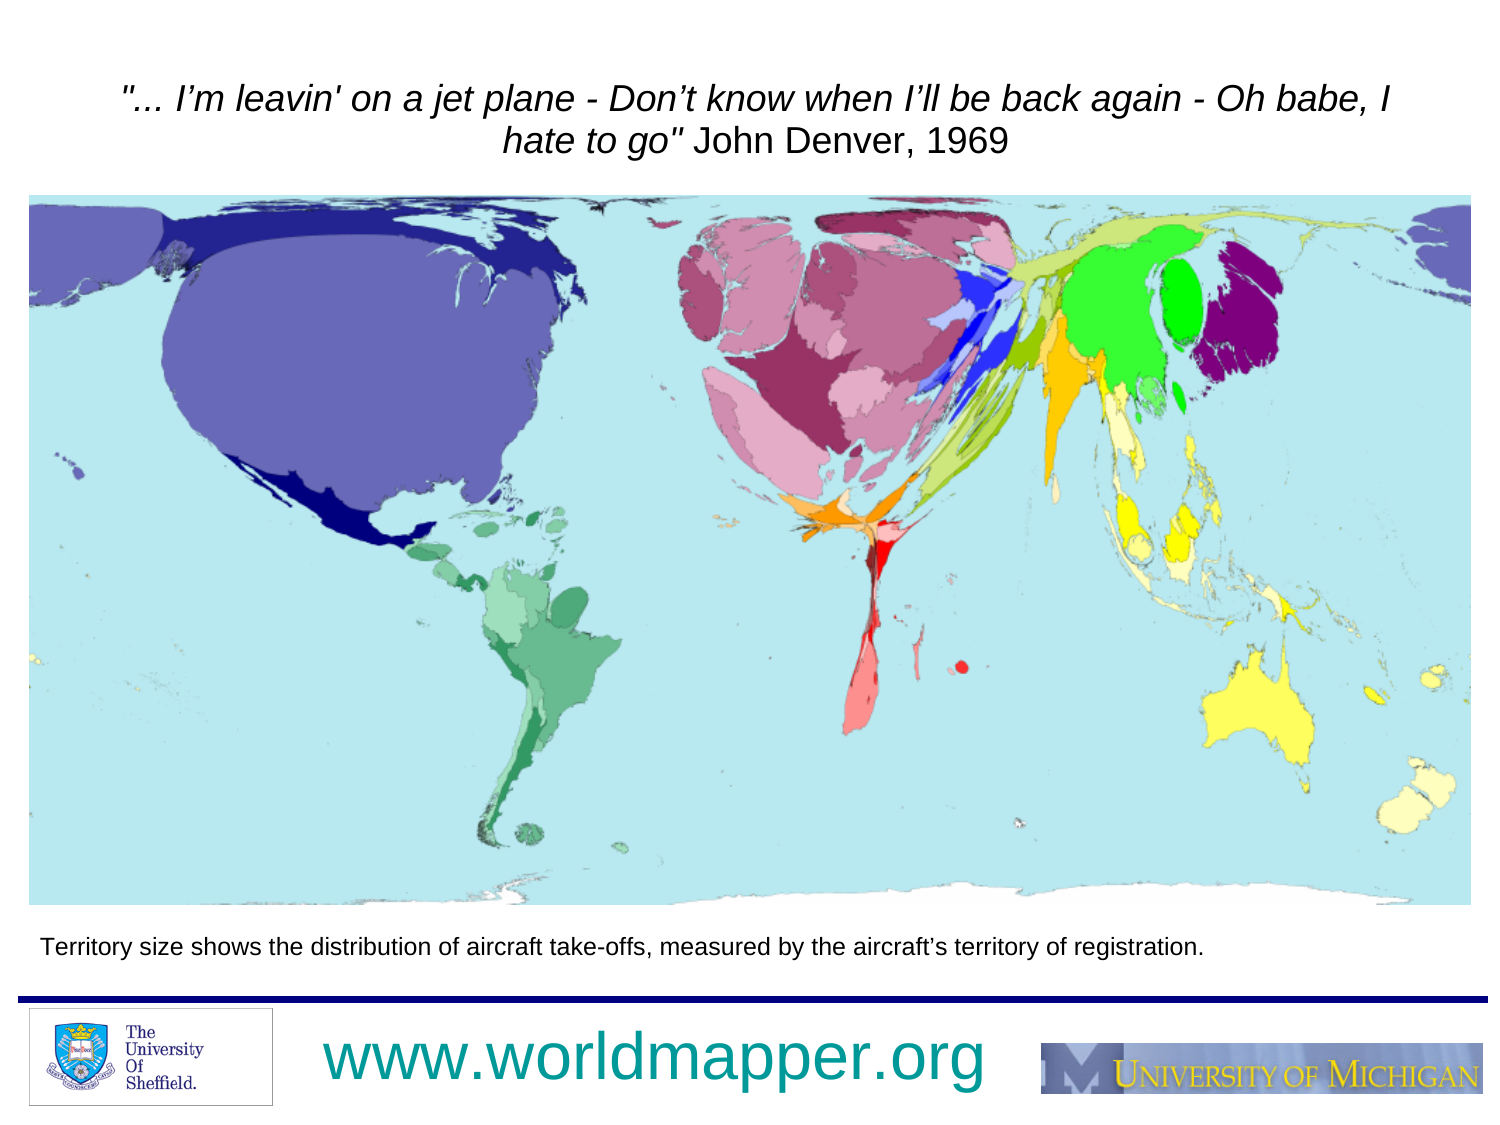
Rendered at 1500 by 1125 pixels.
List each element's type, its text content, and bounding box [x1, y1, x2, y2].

picture [29, 1008, 273, 1106]
text_box Territory size shows the distribution of aircraft take-offs, measured by the aircraft’s territory of registration. [24, 925, 1230, 969]
picture [1041, 1043, 1483, 1094]
title "... I’m leavin' on a jet plane - Don’t know when I’ll be back again - Oh babe, I hate to go" John Denver, 1969 [76, 42, 1436, 195]
picture [29, 195, 1471, 905]
